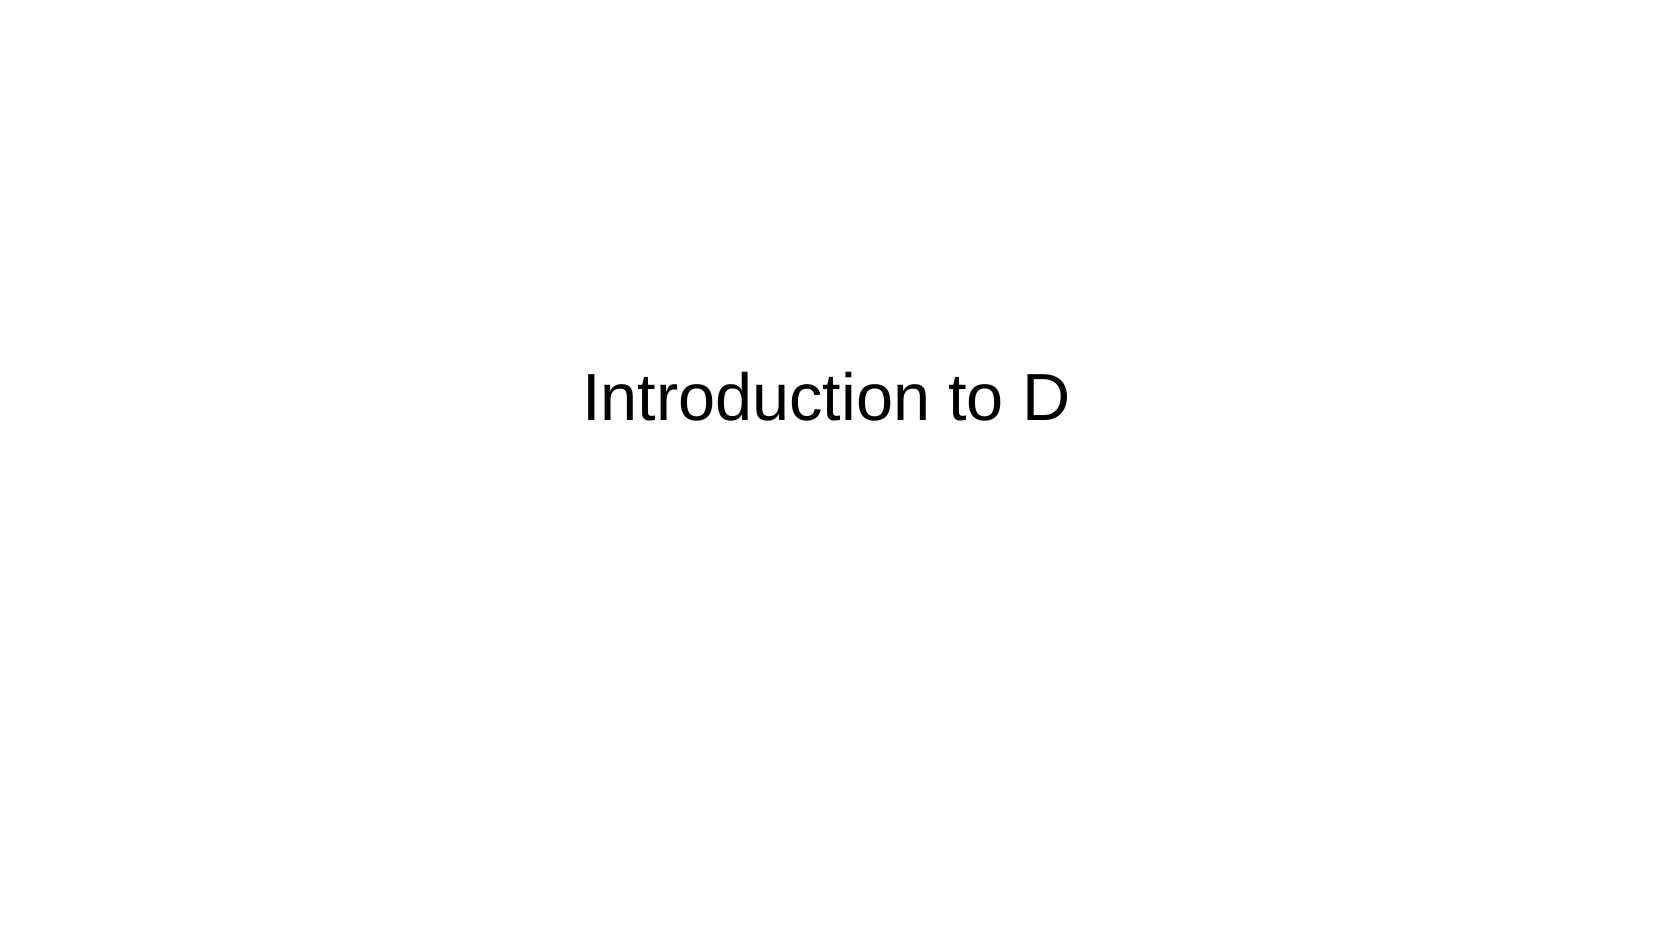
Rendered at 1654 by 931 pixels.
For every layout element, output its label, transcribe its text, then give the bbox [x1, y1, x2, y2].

subtitle Introduction to D [82, 37, 1571, 757]
